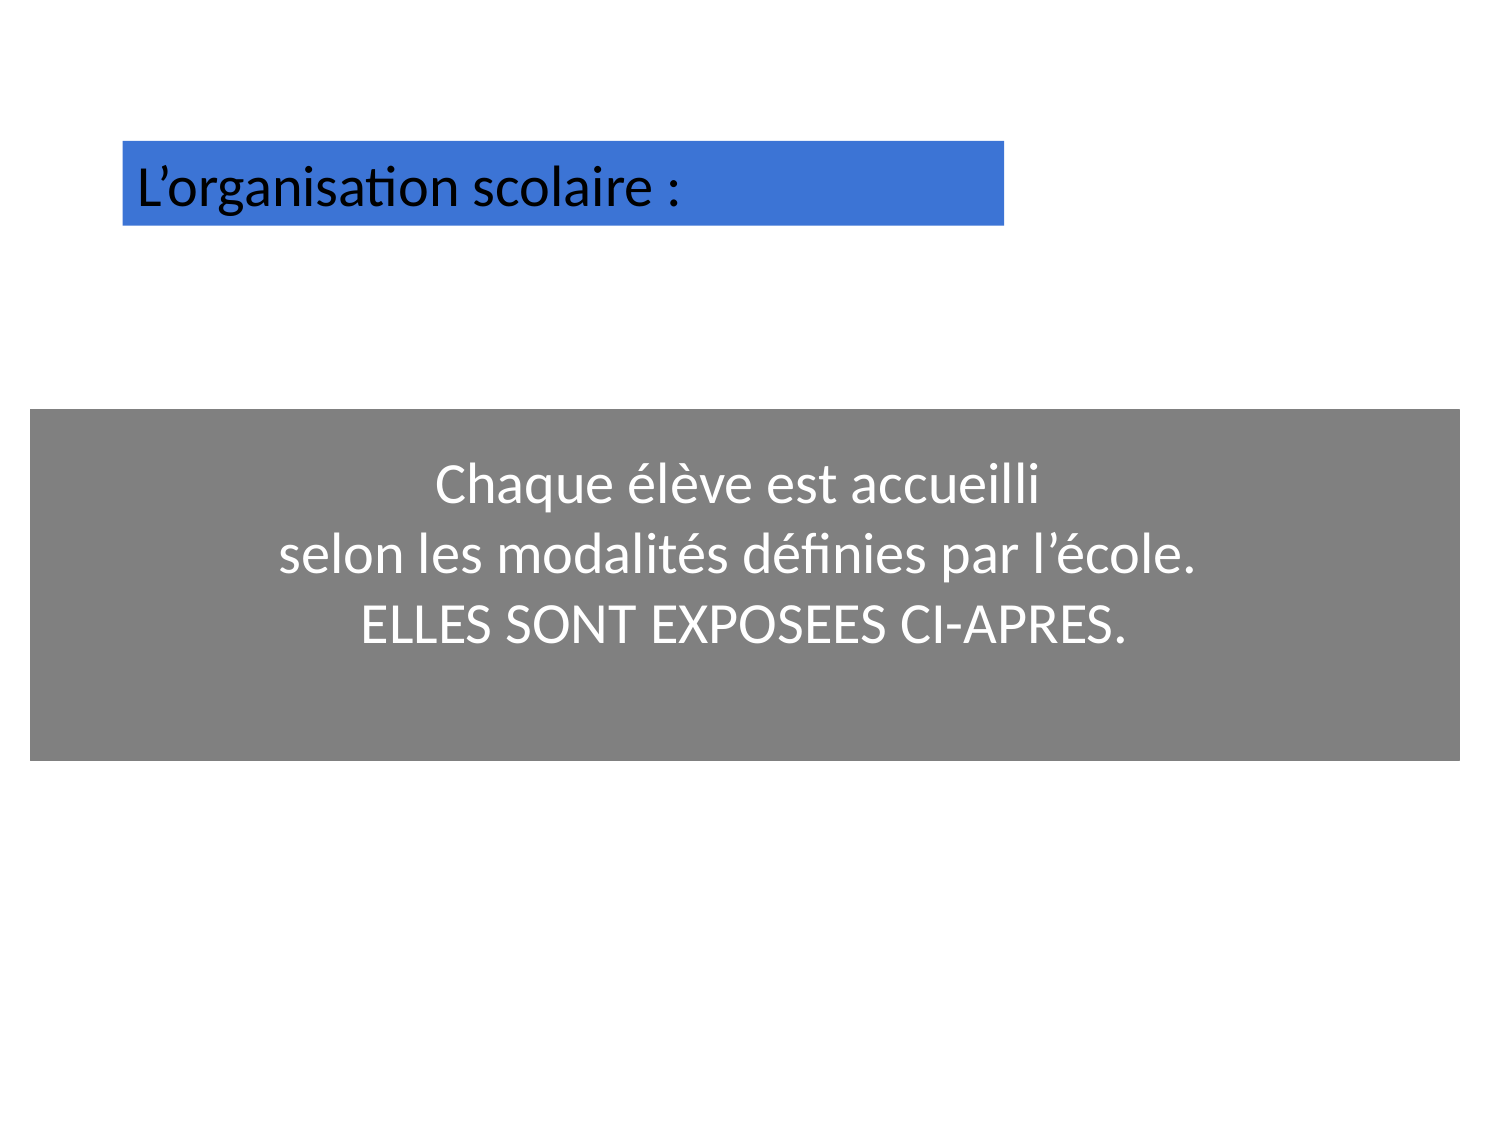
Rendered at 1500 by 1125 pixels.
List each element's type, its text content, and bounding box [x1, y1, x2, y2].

text_box L’organisation scolaire : [122, 140, 1005, 226]
text_box Chaque élève est accueilli selon les modalités définies par l’école. ELLES SONT EXPOSEES CI-APRES. [30, 409, 1460, 761]
